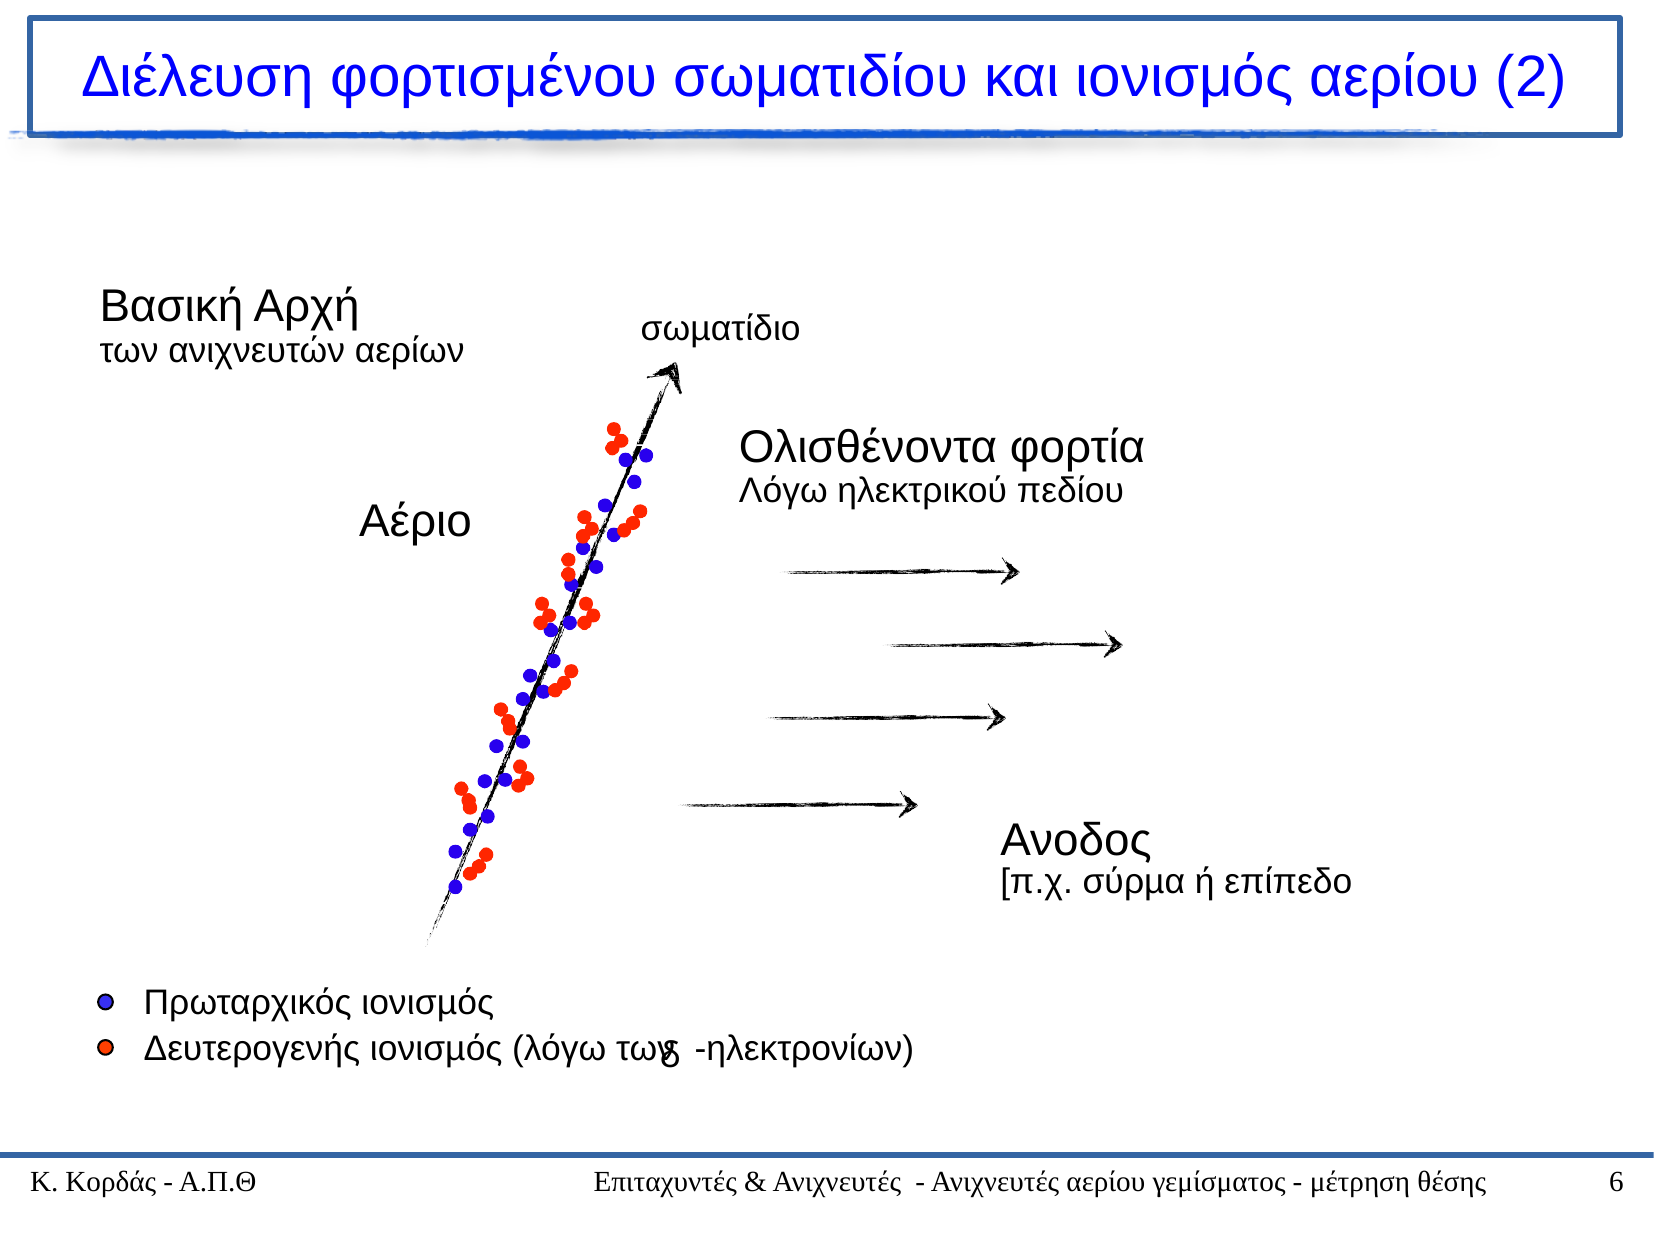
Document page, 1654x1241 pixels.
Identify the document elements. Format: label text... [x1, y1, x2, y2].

text_box Ανοδος [1000, 813, 1165, 861]
text_box Λόγω ηλεκτρικού πεδίου [738, 470, 1135, 511]
text_box Πρωταρχικός ιονισµός [143, 981, 505, 1023]
picture [425, 361, 1123, 947]
text_box δ [659, 1029, 694, 1066]
title Διέλευση φορτισμένου σωματιδίου και ιονισμός αερίου (2) [30, 17, 1621, 136]
text_box των ανιχνευτών αερίων [99, 329, 476, 370]
text_box Αέριο [359, 494, 485, 547]
text_box Ολισθένοντα φορτία [738, 420, 1171, 473]
text_box [π.χ. σύρµα ή επίπεδο [1000, 861, 1363, 902]
text_box Δευτερογενής ιονισµός (λόγω των [143, 1028, 686, 1069]
text_box -ηλεκτρονίων) [694, 1028, 925, 1069]
text_box [98, 1040, 113, 1055]
text_box [98, 994, 113, 1010]
text_box Βασική Αρχή [99, 280, 386, 329]
picture [0, 115, 1500, 175]
text_box σωµατίδιο [640, 308, 811, 349]
